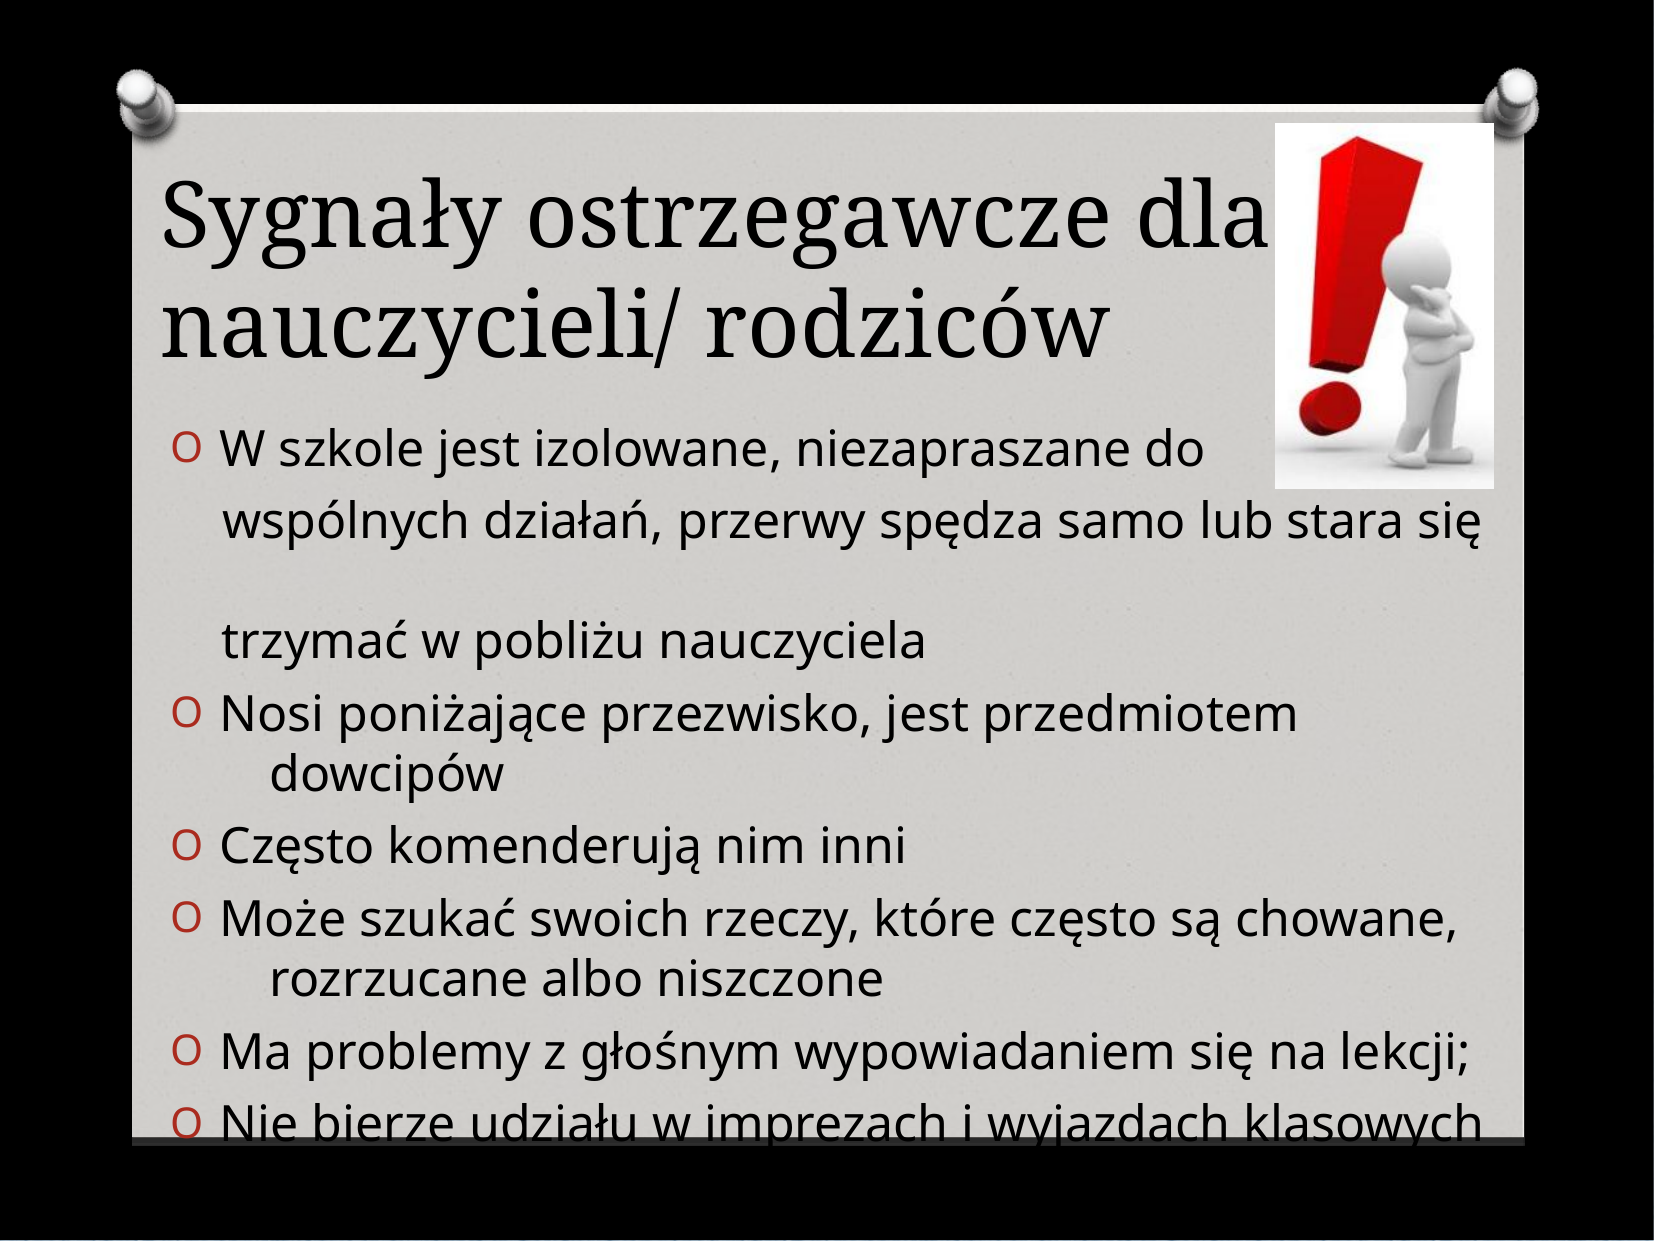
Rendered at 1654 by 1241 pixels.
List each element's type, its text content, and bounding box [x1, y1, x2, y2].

picture [1275, 38, 1586, 489]
picture [82, 32, 218, 147]
list W szkole jest izolowane, niezapraszane do wspólnych działań, przerwy spędza samo lub stara się trzymać w pobliżu nauczyciela Nosi poniżające przezwisko, jest przedmiotem dowcipów Często komenderują nim inni Może szukać swoich rzeczy, które często są chowane, rozrzucane albo niszczone Ma problemy z głośnym wypowiadaniem się na lekcji; Nie bierze udziału w imprezach i wyjazdach klasowych lub trzyma się podczas nich blisko dorosłych [153, 383, 1512, 1105]
title Sygnały ostrzegawcze dla nauczycieli/ rodziców [0, 147, 1275, 366]
